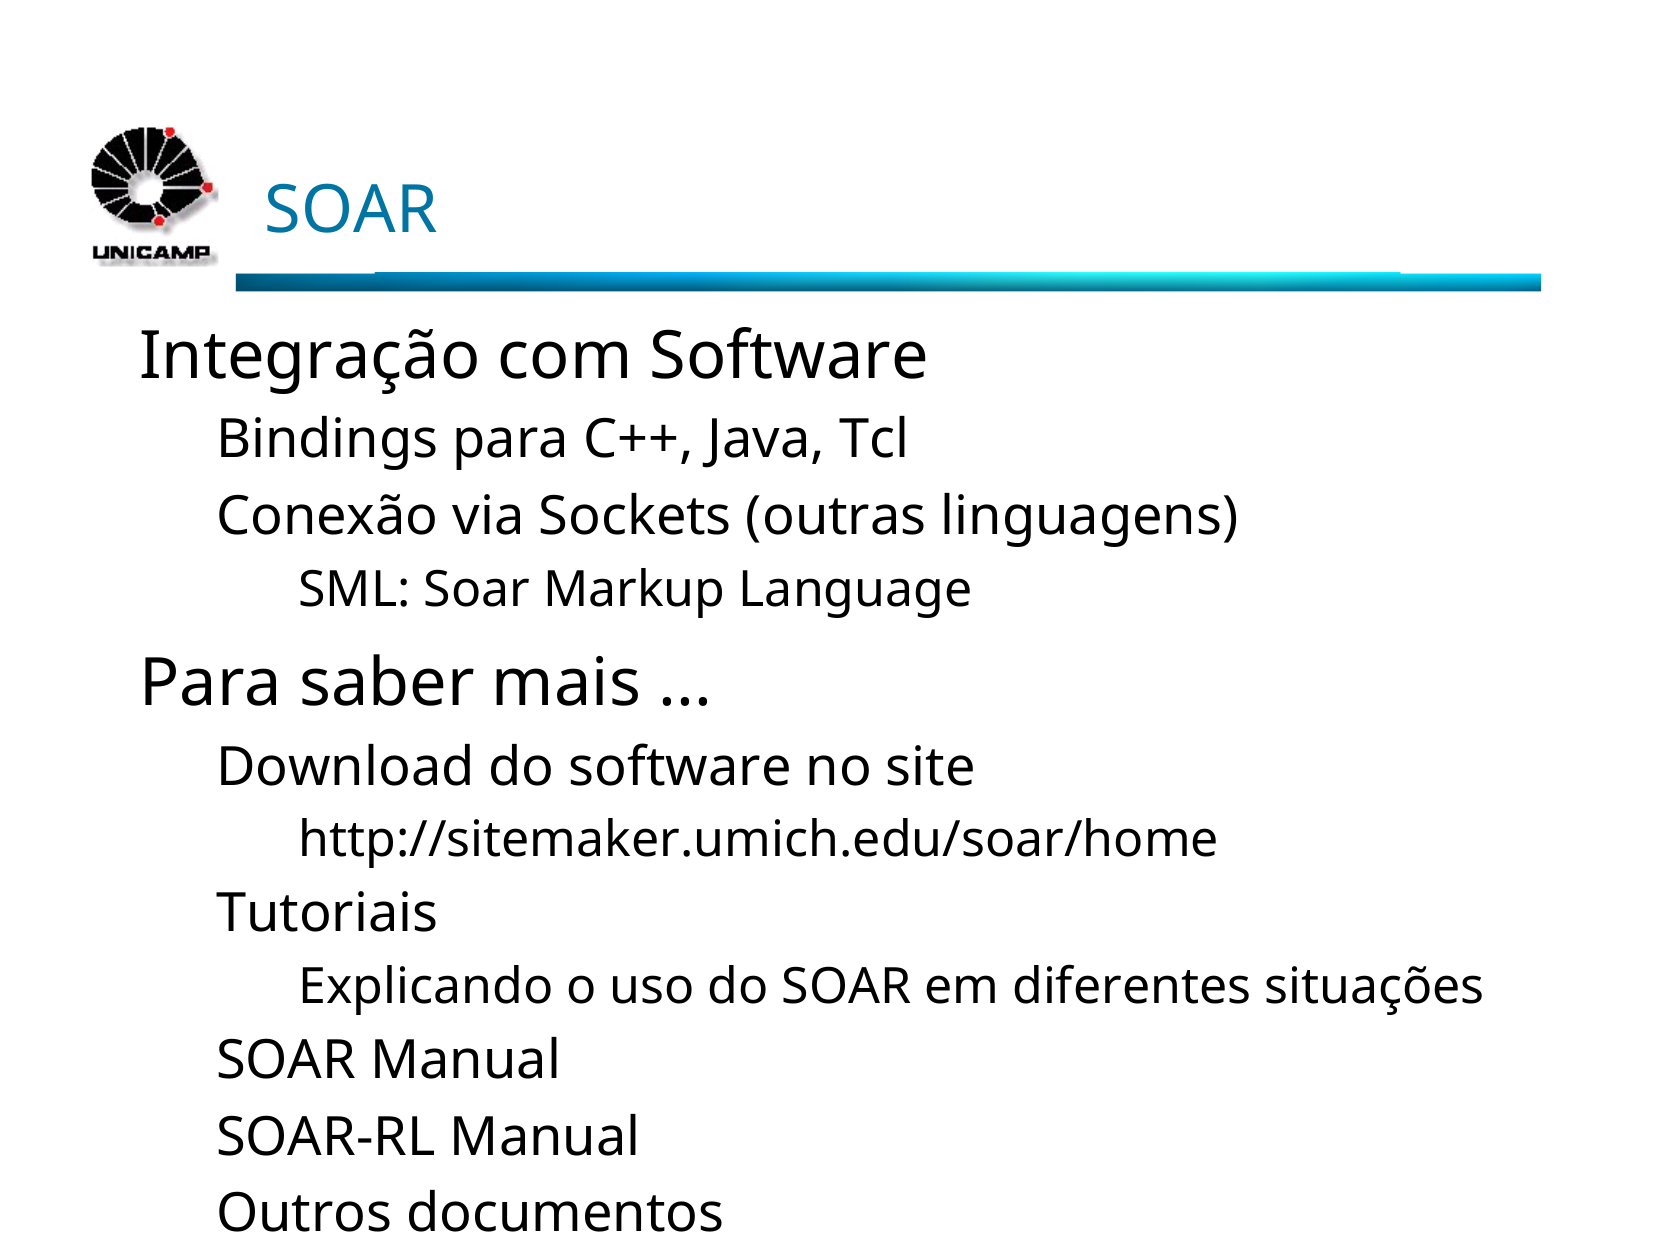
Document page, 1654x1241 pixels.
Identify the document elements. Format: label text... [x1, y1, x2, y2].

list Integração com Software Bindings para C++, Java, Tcl Conexão via Sockets (outras linguagens) SML: Soar Markup Language Para saber mais ... Download do software no site http://sitemaker.umich.edu/soar/home Tutoriais Explicando o uso do SOAR em diferentes situações SOAR Manual SOAR-RL Manual Outros documentos [121, 309, 1534, 1167]
picture [125, 272, 1654, 295]
title SOAR [264, 42, 1534, 250]
